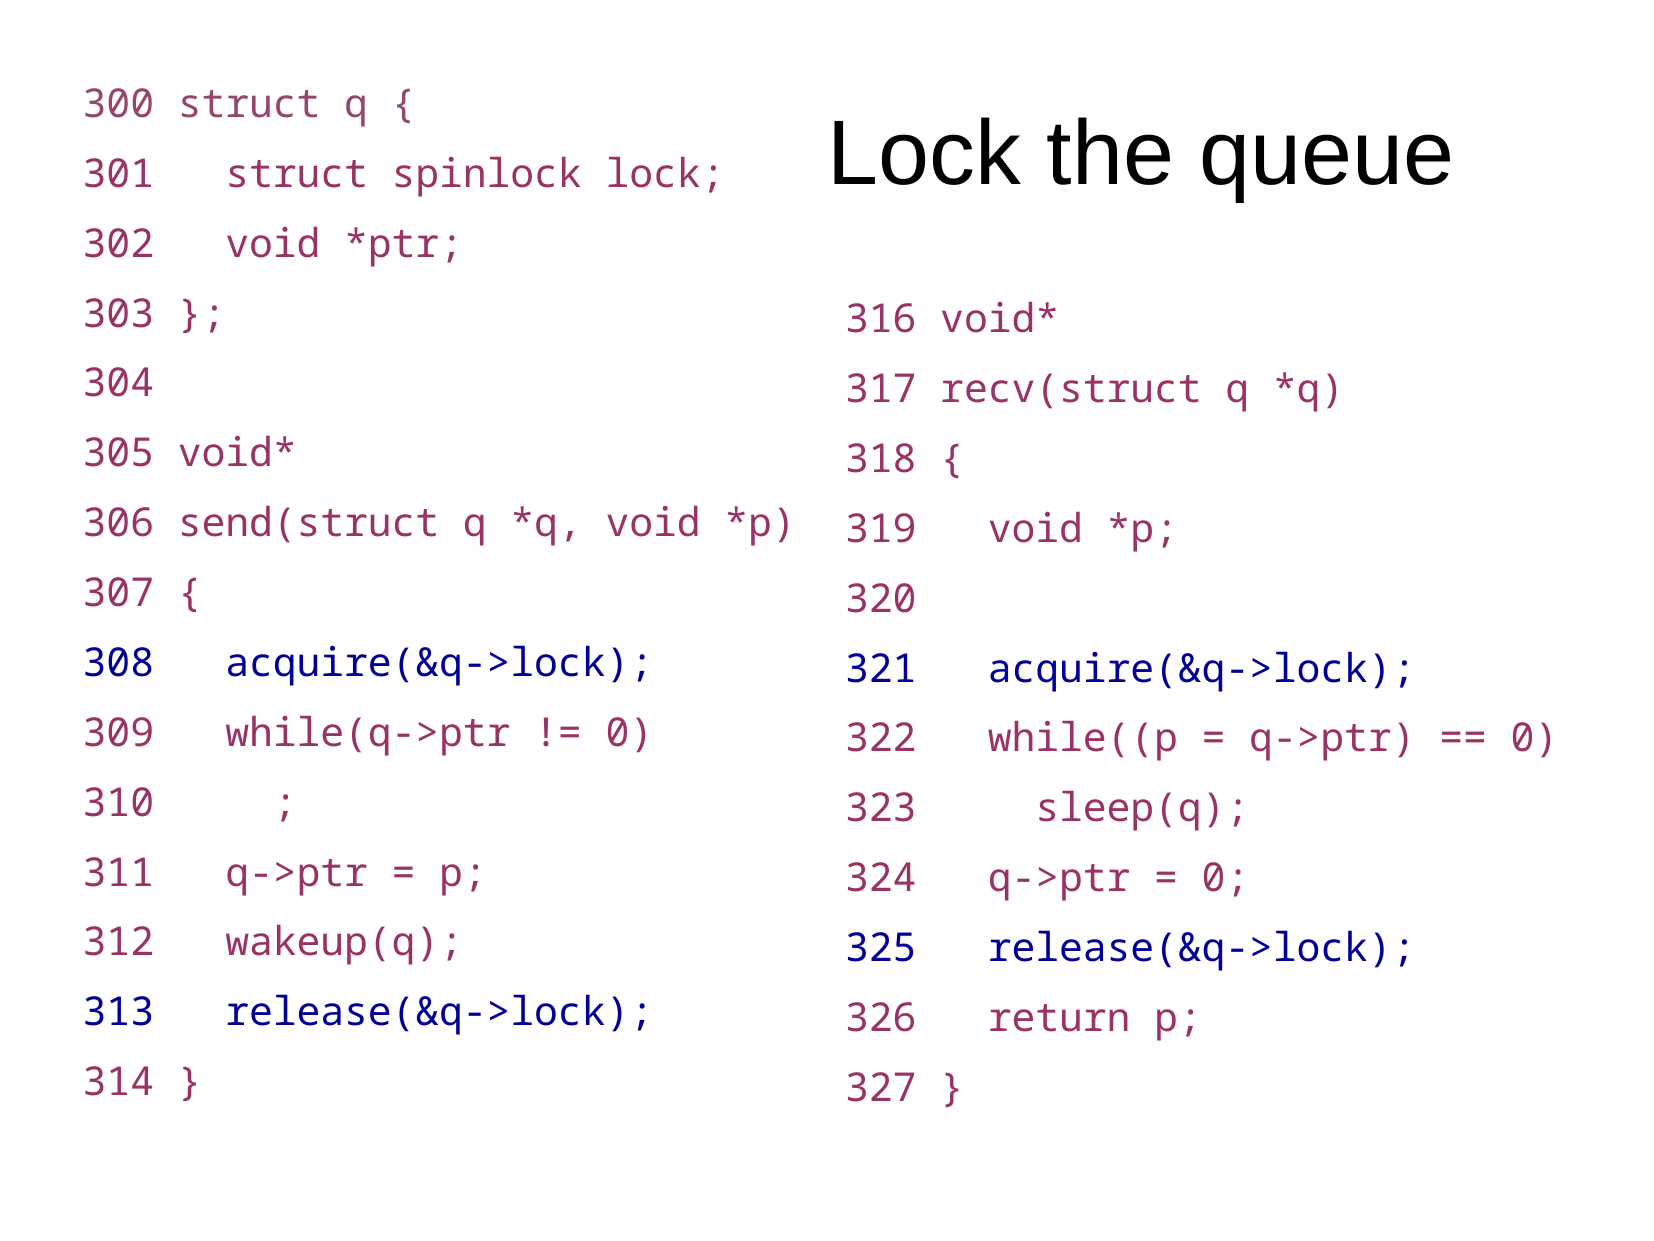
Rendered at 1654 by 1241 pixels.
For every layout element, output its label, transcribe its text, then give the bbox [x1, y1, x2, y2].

list 300 struct q { 301 struct spinlock lock; 302 void *ptr; 303 }; 304 305 void* 306 send(struct q *q, void *p) 307 { 308 acquire(&q->lock); 309 while(q->ptr != 0) 310 ; 311 q->ptr = p; 312 wakeup(q); 313 release(&q->lock); 314 } [82, 75, 809, 1163]
title Lock the queue [712, 49, 1571, 257]
list 316 void* 317 recv(struct q *q) 318 { 319 void *p; 320 321 acquire(&q->lock); 322 while((p = q->ptr) == 0) 323 sleep(q); 324 q->ptr = 0; 325 release(&q->lock); 326 return p; 327 } [845, 290, 1572, 1163]
